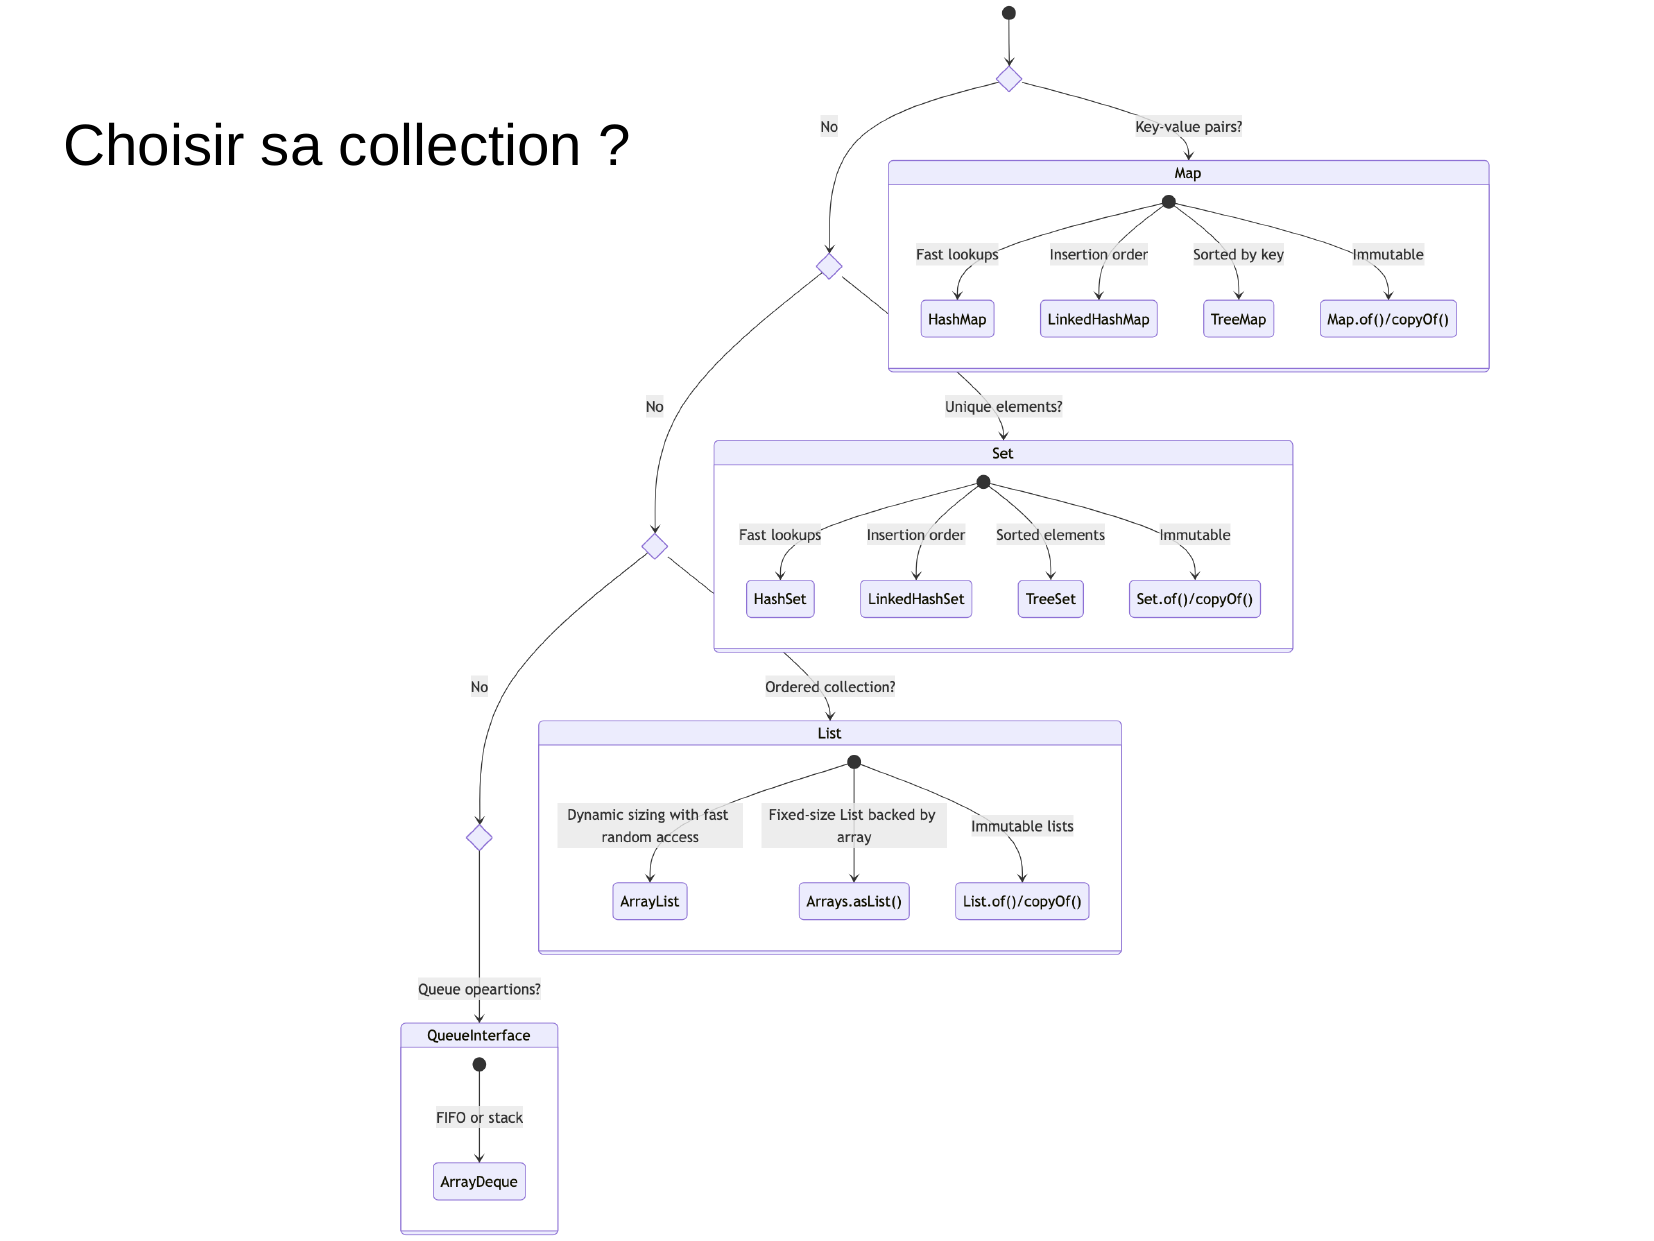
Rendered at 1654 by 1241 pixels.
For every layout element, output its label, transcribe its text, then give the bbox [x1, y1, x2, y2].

picture [294, 2, 1557, 1241]
text_box Choisir sa collection ? [48, 105, 645, 185]
